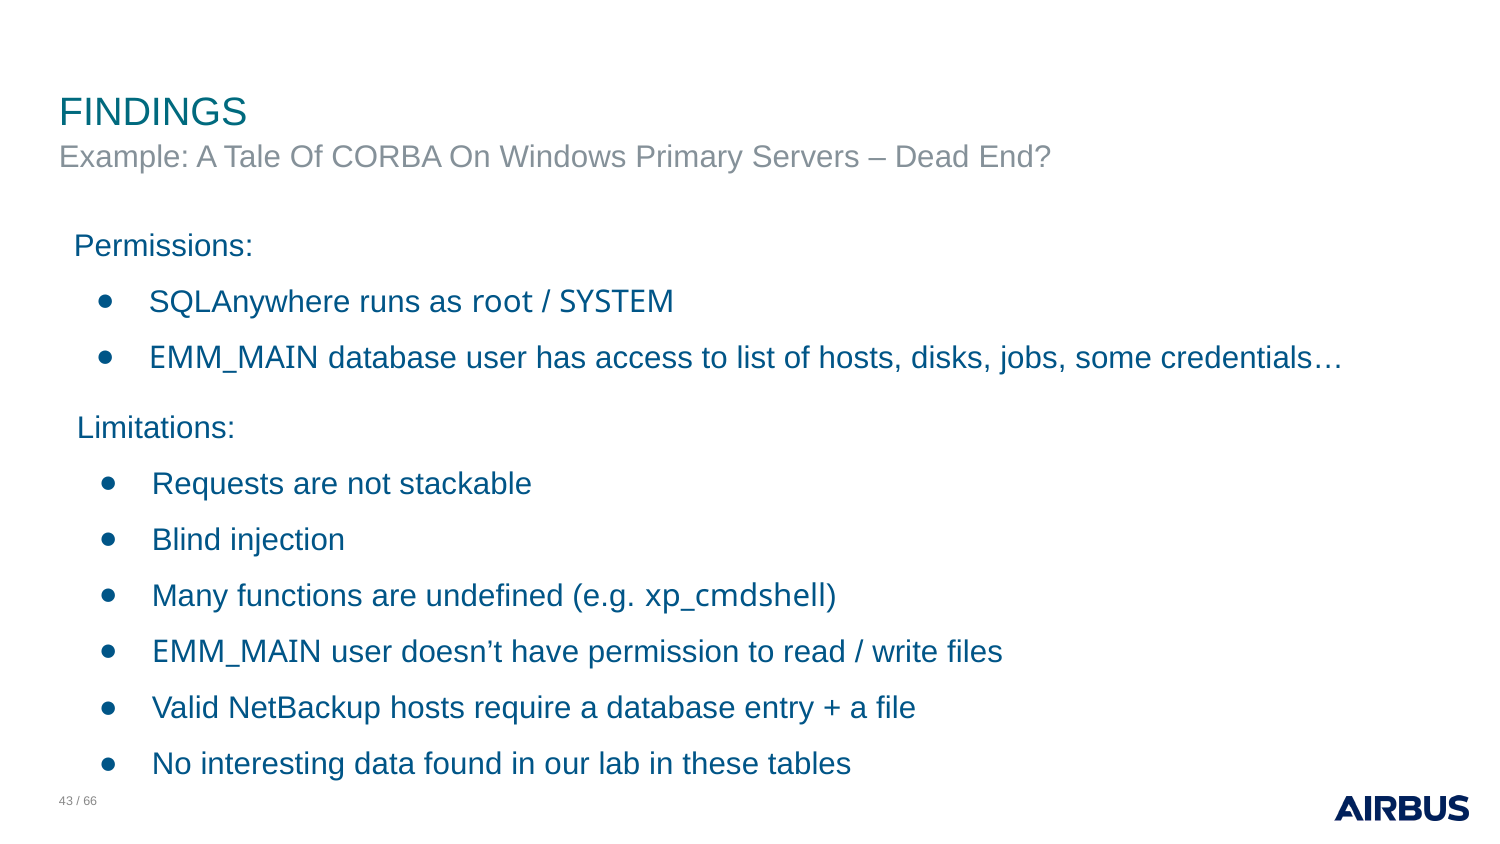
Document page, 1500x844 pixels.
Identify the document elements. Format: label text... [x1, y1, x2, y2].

title FINDINGS Example: A Tale Of CORBA On Windows Primary Servers – Dead End? [58, 80, 1441, 191]
picture [1334, 795, 1469, 821]
text_box Limitations: Requests are not stackable Blind injection Many functions are undefined (e.g. xp_cmdshell) EMM_MAIN user doesn’t have permission to read / write files Valid NetBackup hosts require a database entry + a file No interesting data found in our lab in these tables [61, 390, 1438, 797]
text_box Permissions: SQLAnywhere runs as root / SYSTEM EMM_MAIN database user has access to list of hosts, disks, jobs, some credentials… [58, 191, 1441, 390]
